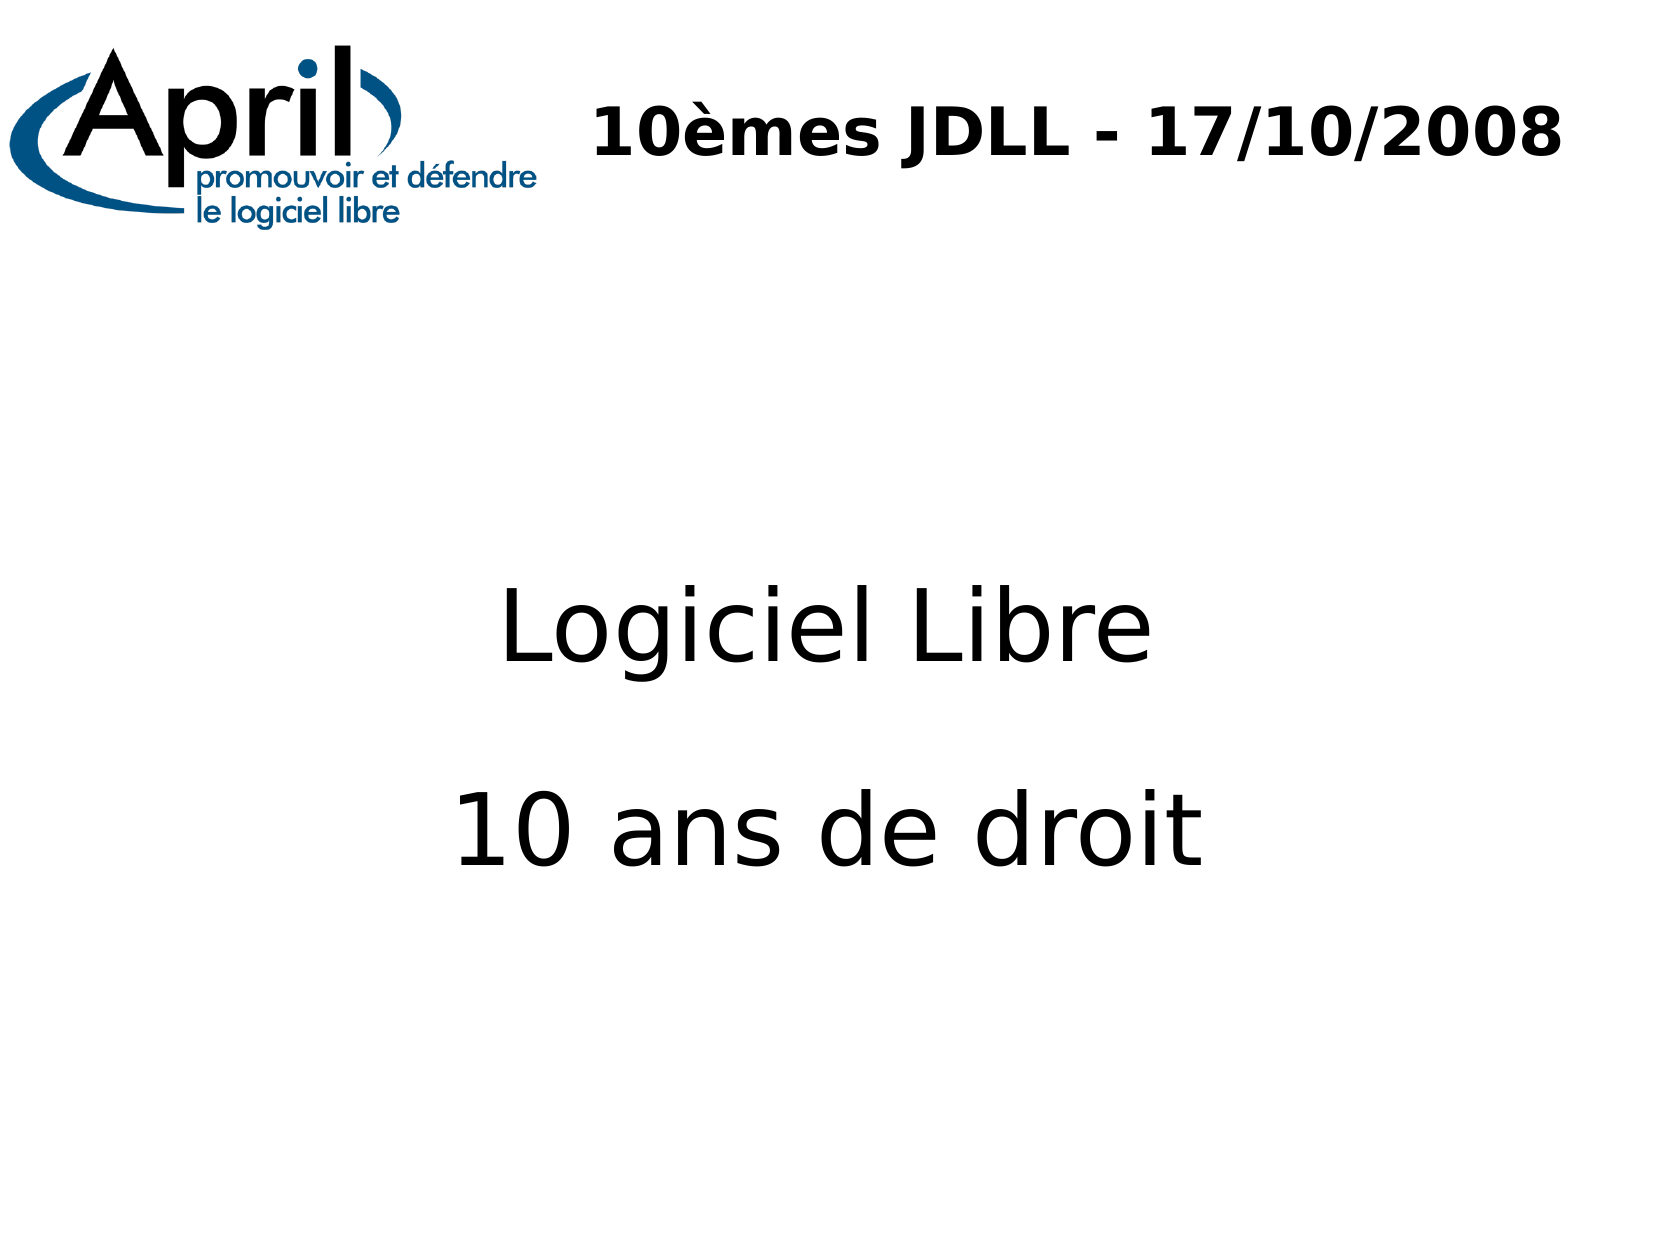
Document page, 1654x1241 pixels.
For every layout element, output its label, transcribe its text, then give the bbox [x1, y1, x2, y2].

picture [5, 0, 540, 326]
title 10èmes JDLL - 17/10/2008 [531, 56, 1625, 207]
text_box Logiciel Libre 10 ans de droit [59, 297, 1595, 1102]
